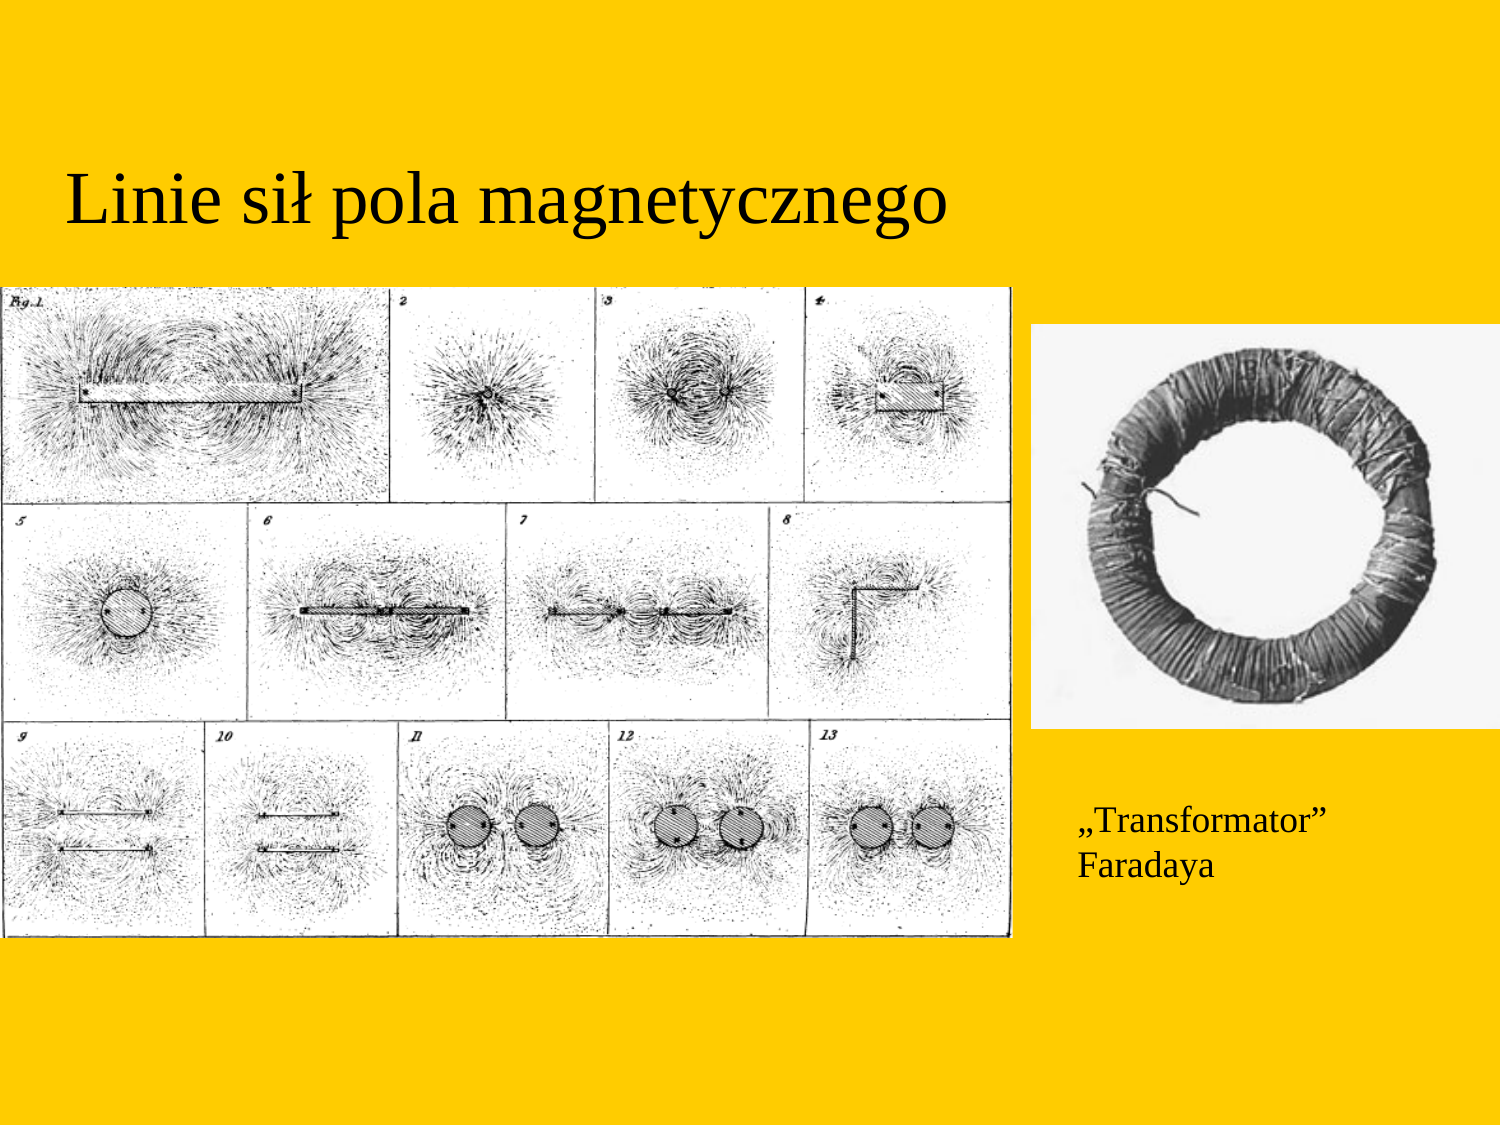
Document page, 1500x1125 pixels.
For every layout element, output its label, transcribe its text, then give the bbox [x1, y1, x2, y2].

picture [0, 287, 1013, 938]
picture [1031, 324, 1500, 729]
title Linie sił pola magnetycznego [50, 99, 1326, 288]
text_box „Transformator” Faradaya [1062, 787, 1476, 893]
